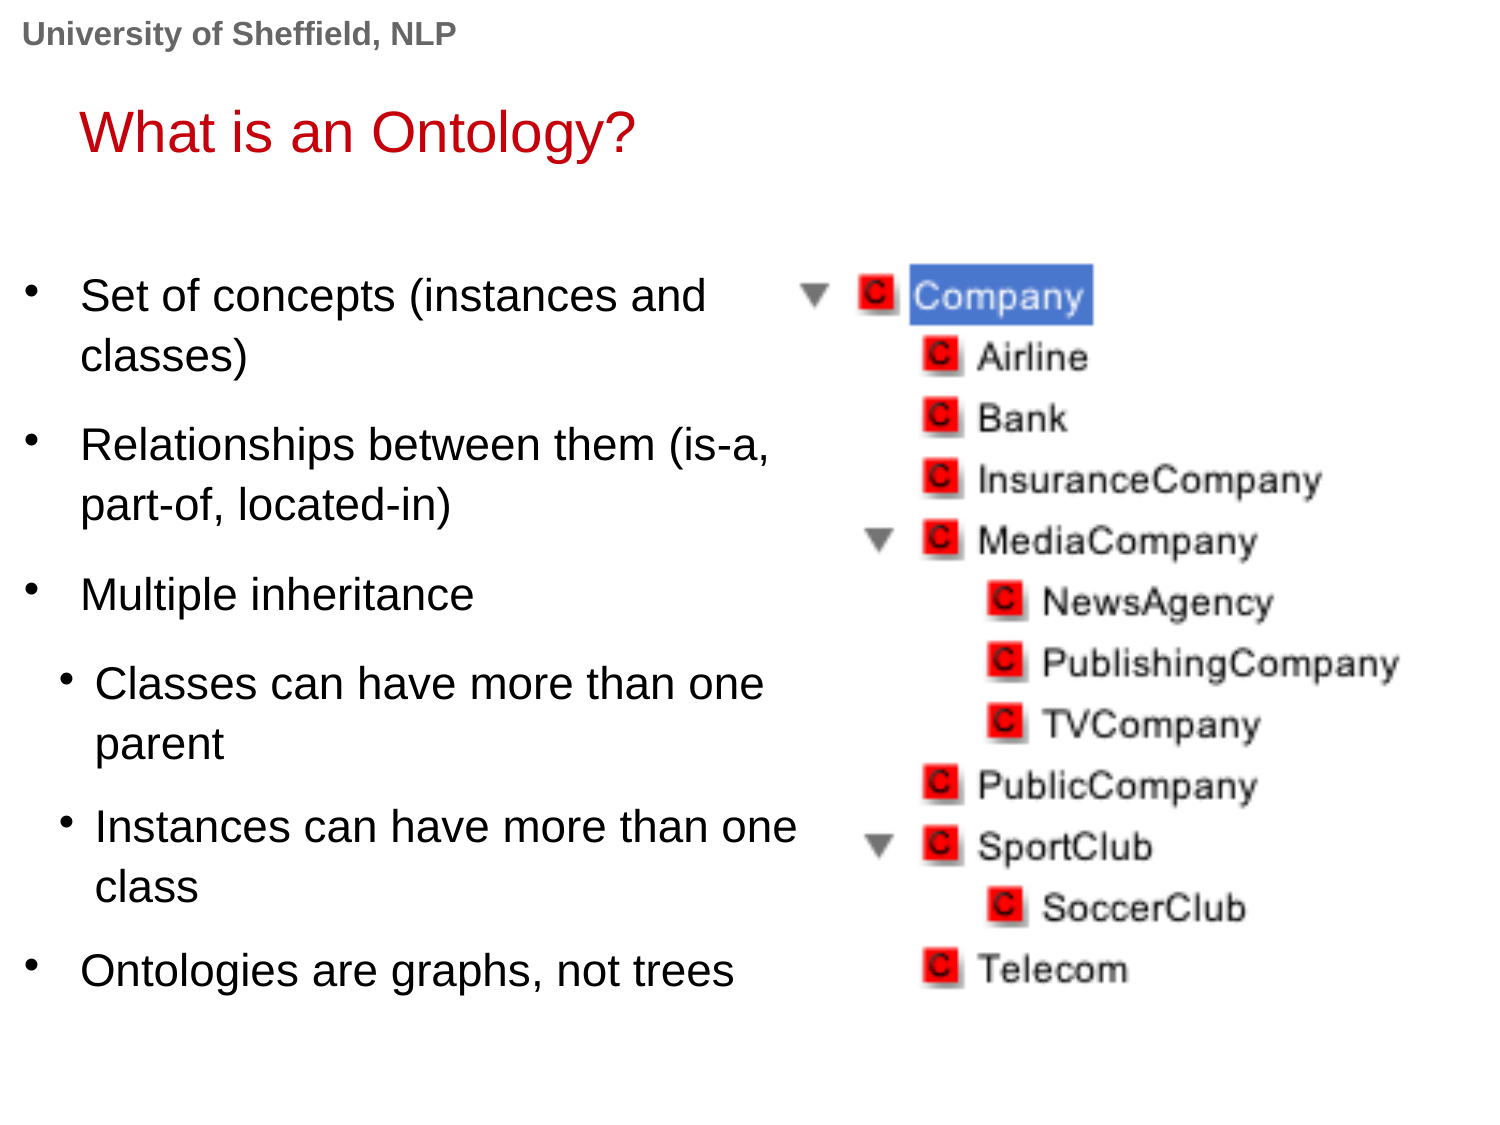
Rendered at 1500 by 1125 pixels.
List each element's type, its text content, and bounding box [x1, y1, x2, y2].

picture [782, 262, 1410, 1006]
list Set of concepts (instances and classes) Relationships between them (is-a, part-of, located-in) Multiple inheritance Classes can have more than one parent Instances can have more than one class Ontologies are graphs, not trees [23, 260, 801, 1004]
title What is an Ontology? [79, 55, 1149, 204]
